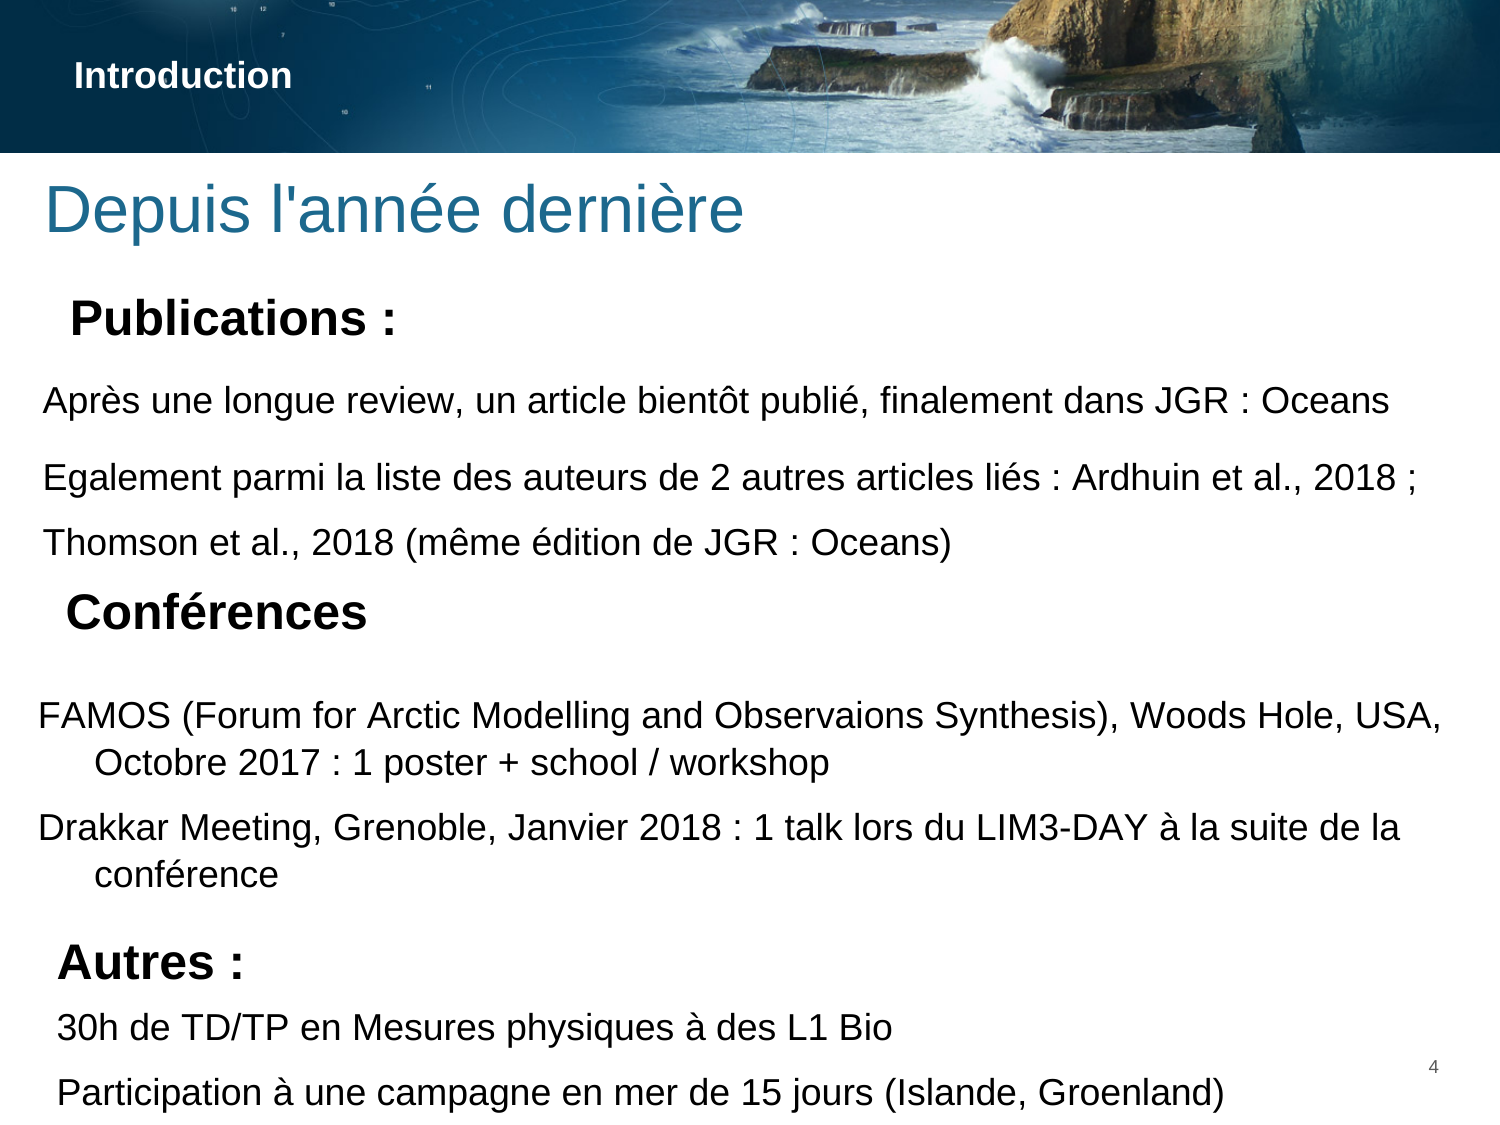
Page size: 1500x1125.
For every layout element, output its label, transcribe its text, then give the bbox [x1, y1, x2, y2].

text_box 30h de TD/TP en Mesures physiques à des L1 Bio Participation à une campagne en mer de 15 jours (Islande, Groenland) [41, 993, 1500, 1125]
title Introduction [59, 29, 355, 119]
title Depuis l'année dernière [29, 118, 1214, 294]
text_box Après une longue review, un article bientôt publié, finalement dans JGR : Oceans [27, 366, 1500, 443]
picture [0, 0, 1500, 153]
text_box FAMOS (Forum for Arctic Modelling and Observaions Synthesis), Woods Hole, USA, Octobre 2017 : 1 poster + school / workshop Drakkar Meeting, Grenoble, Janvier 2018 : 1 talk lors du LIM3-DAY à la suite de la conférence [23, 681, 1465, 982]
text_box Publications : [55, 274, 584, 350]
text_box Conférences [50, 569, 579, 647]
text_box Egalement parmi la liste des auteurs de 2 autres articles liés : Ardhuin et al., 2018 ; Thomson et al., 2018 (même édition de JGR : Oceans) [27, 443, 1500, 569]
text_box Autres : [41, 918, 487, 993]
